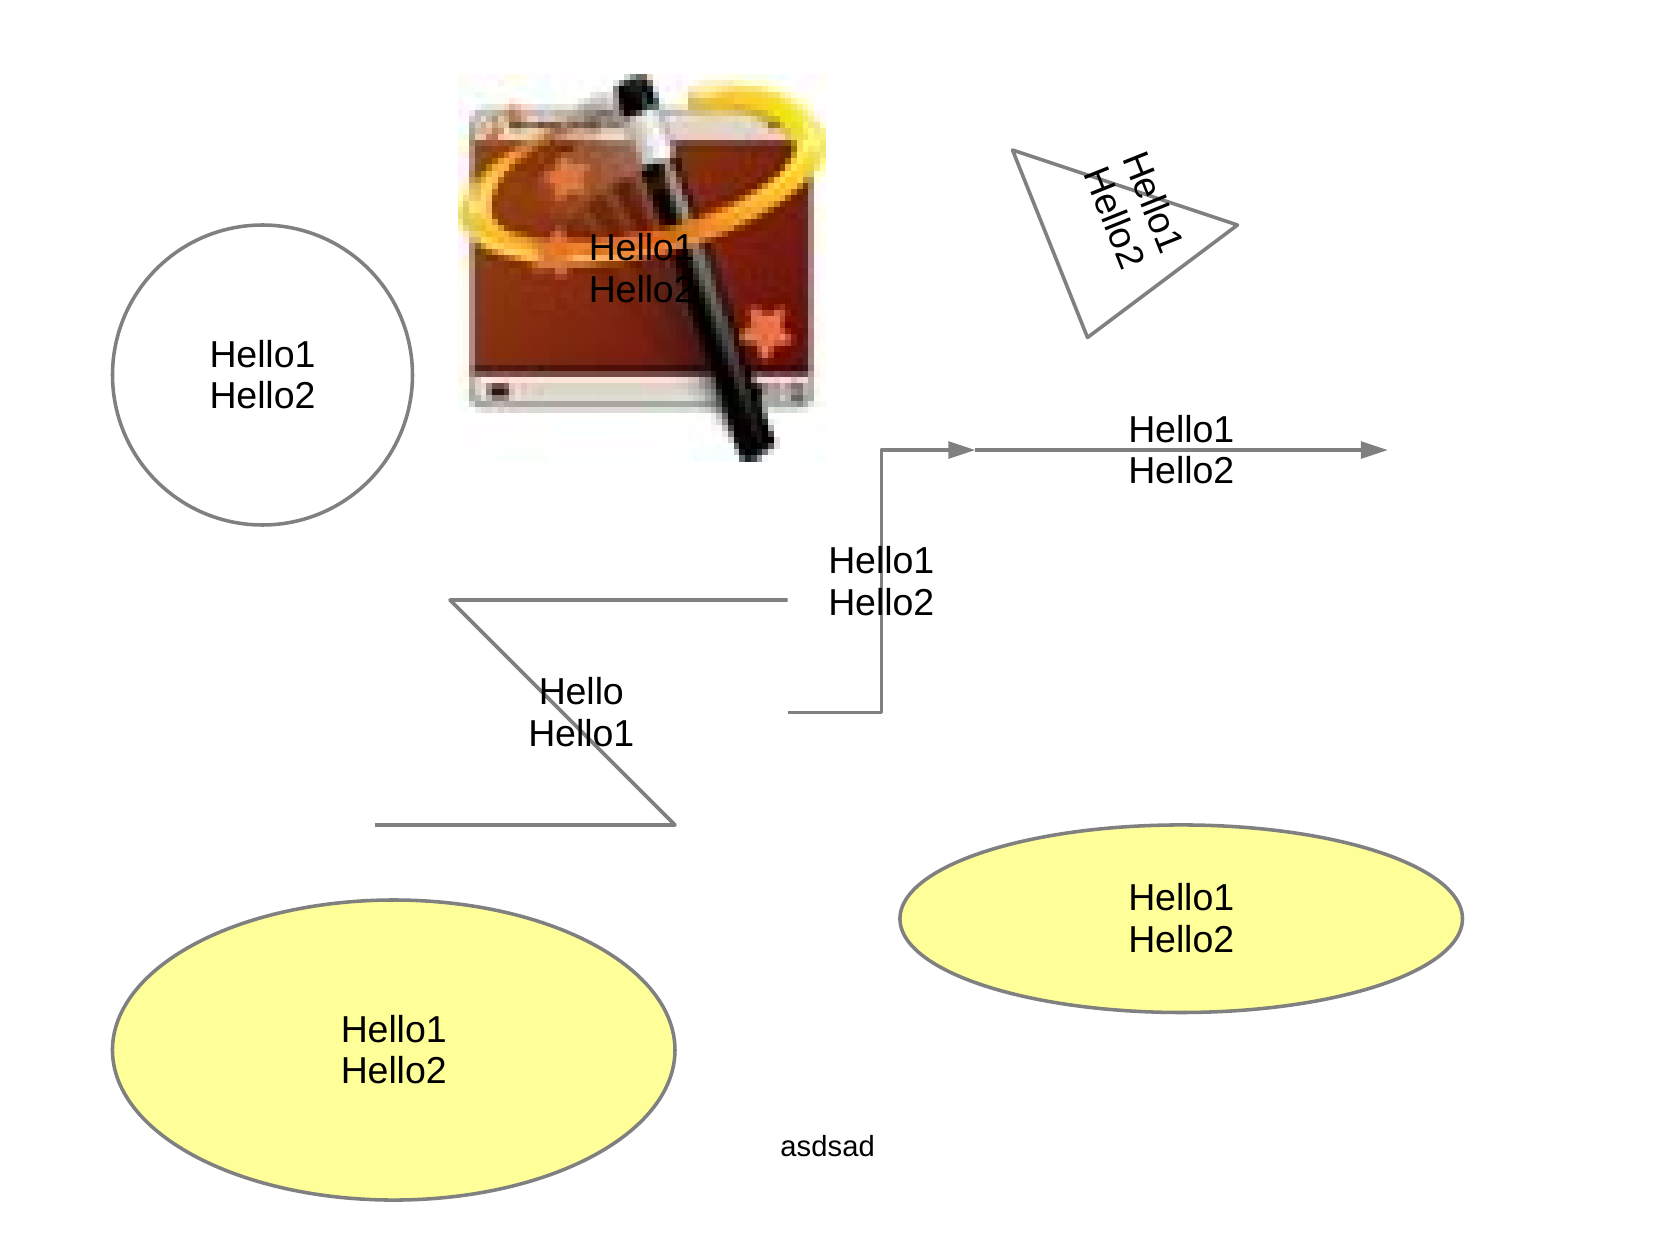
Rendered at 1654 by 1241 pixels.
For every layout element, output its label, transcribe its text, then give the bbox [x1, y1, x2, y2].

text_box Hello1 Hello2 [899, 824, 1463, 1013]
picture [458, 74, 826, 462]
text_box Hello1 Hello2 [112, 900, 676, 1201]
text_box Hello1 Hello2 [1012, 150, 1238, 338]
text_box Hello1 Hello2 [112, 225, 413, 526]
